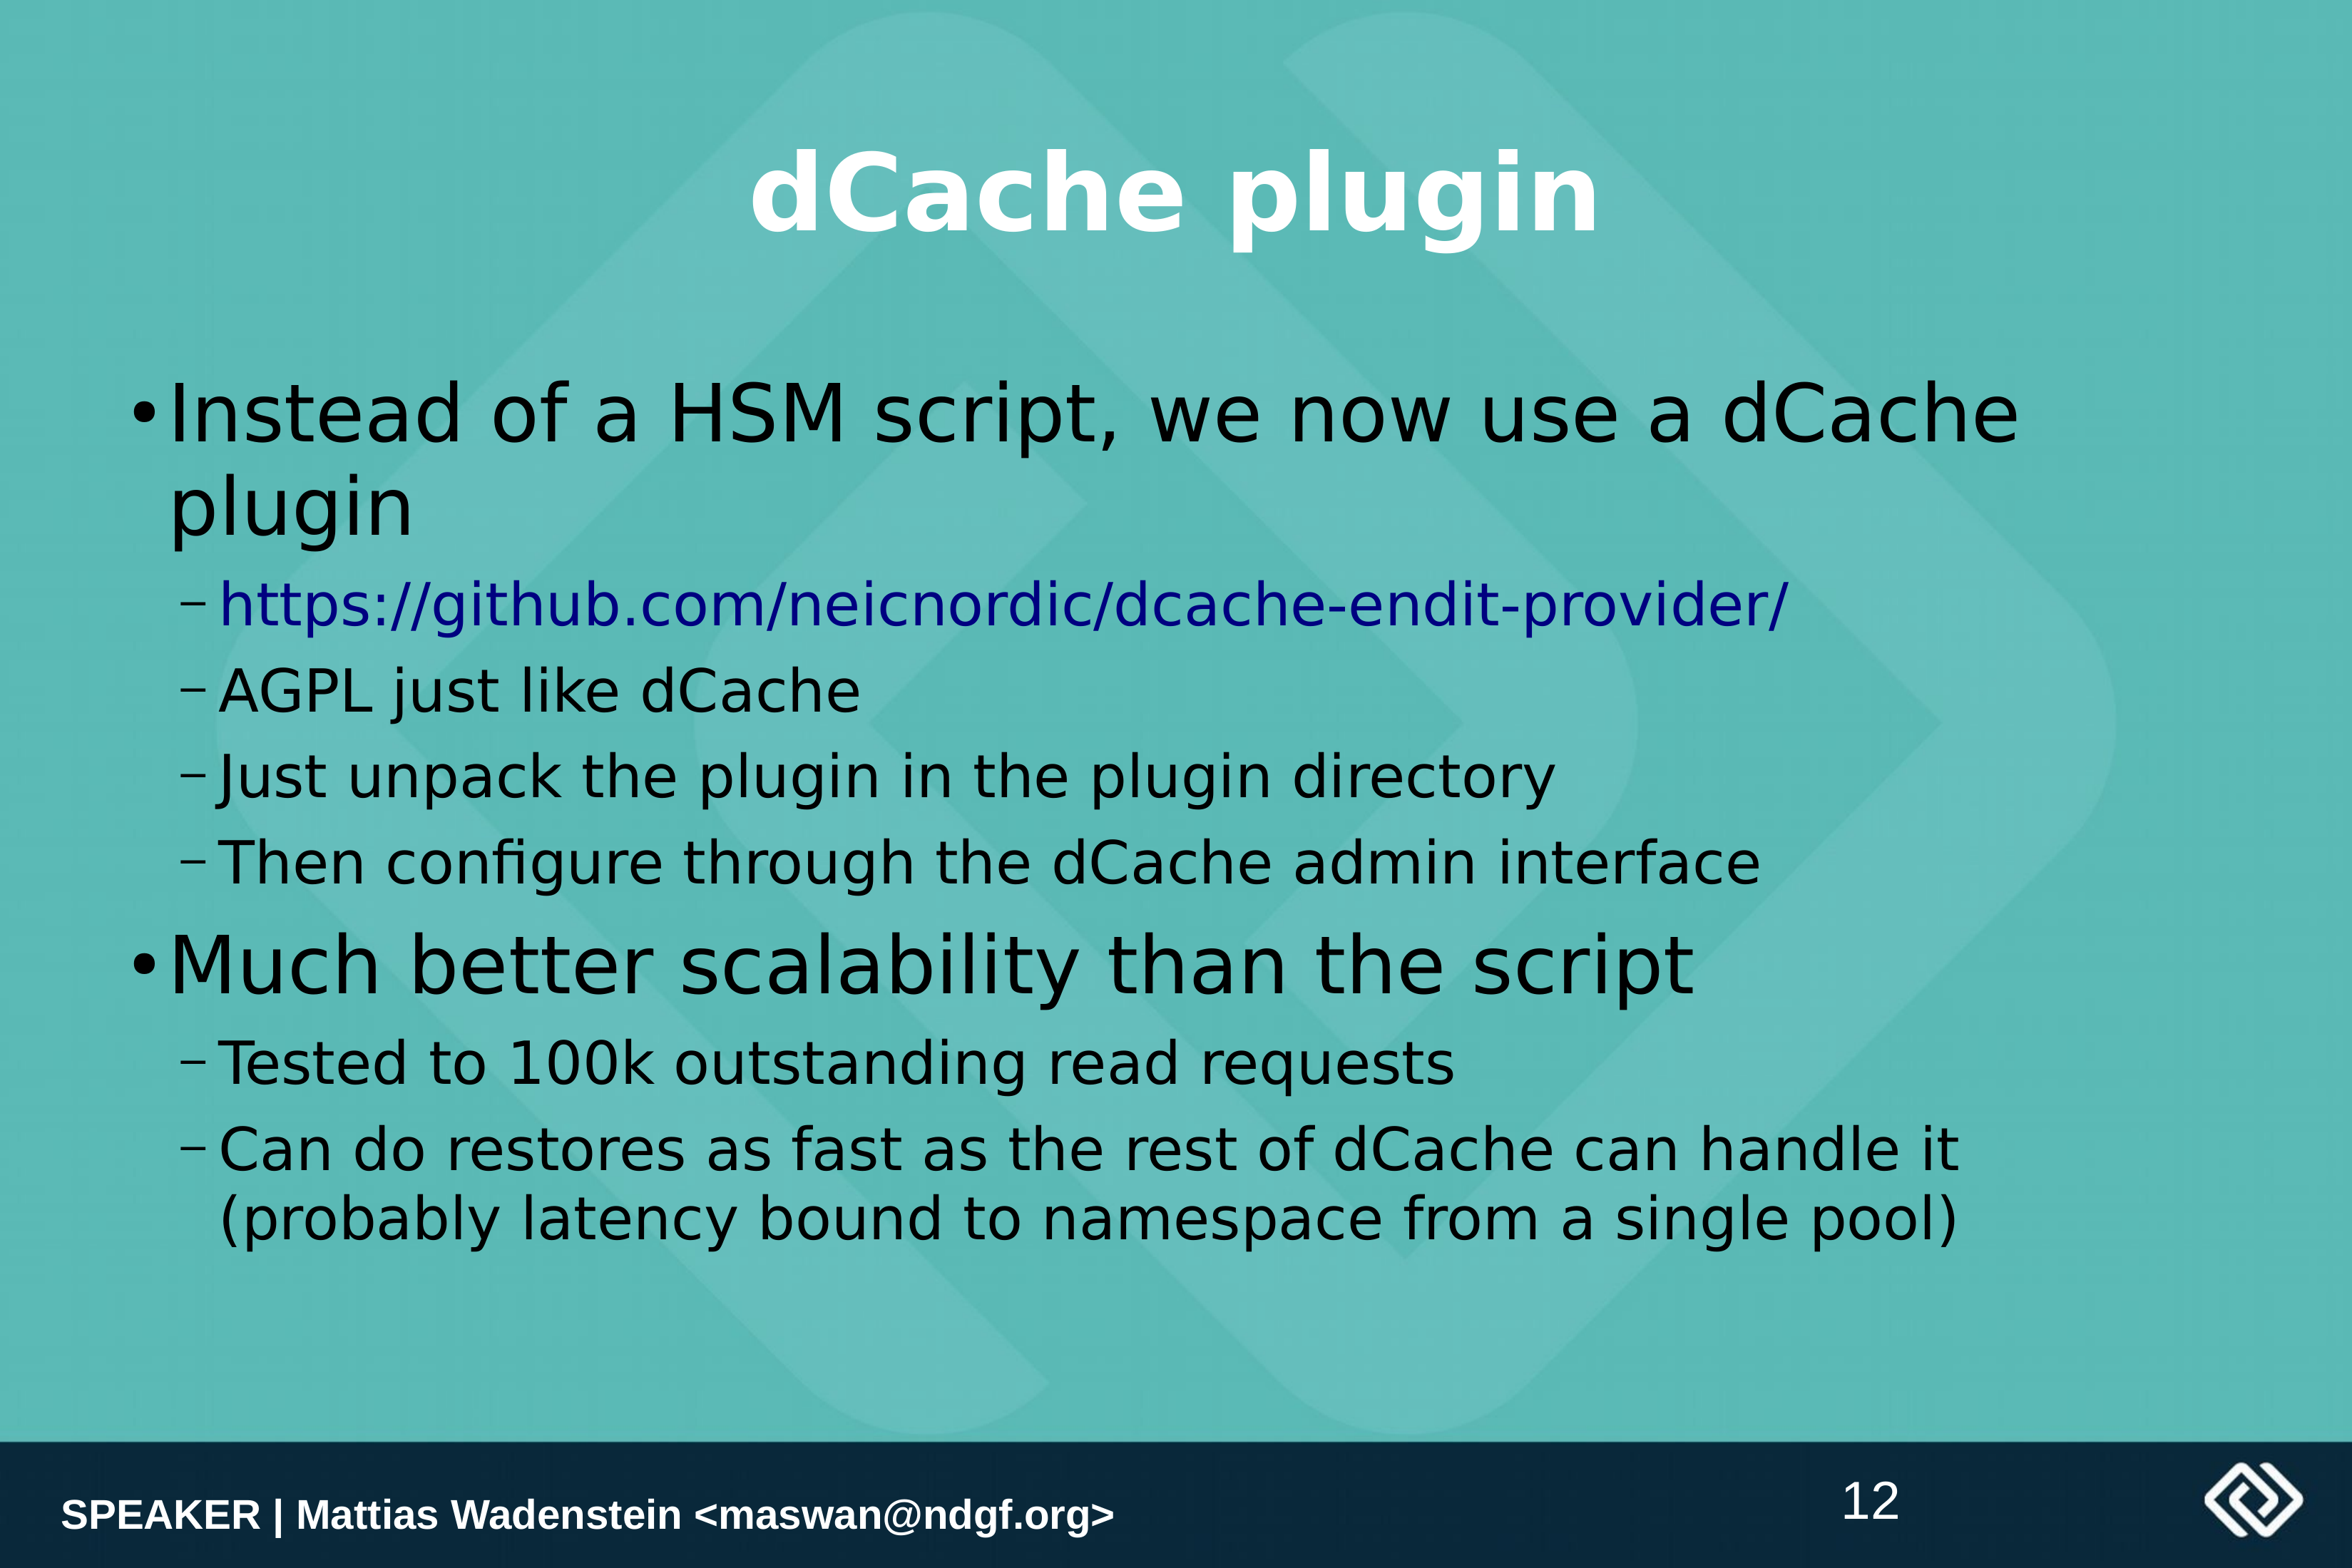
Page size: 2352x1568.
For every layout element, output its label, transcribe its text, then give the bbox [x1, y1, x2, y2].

list Instead of a HSM script, we now use a dCache plugin https://github.com/neicnordic/dcache-endit-provider/ AGPL just like dCache Just unpack the plugin in the plugin directory Then configure through the dCache admin interface Much better scalability than the script Tested to 100k outstanding read requests Can do restores as fast as the rest of dCache can handle it (probably latency bound to namespace from a single pool) [117, 367, 2234, 1276]
picture [0, 1445, 2352, 1568]
title dCache plugin [117, 62, 2234, 324]
picture [0, 0, 2352, 1442]
